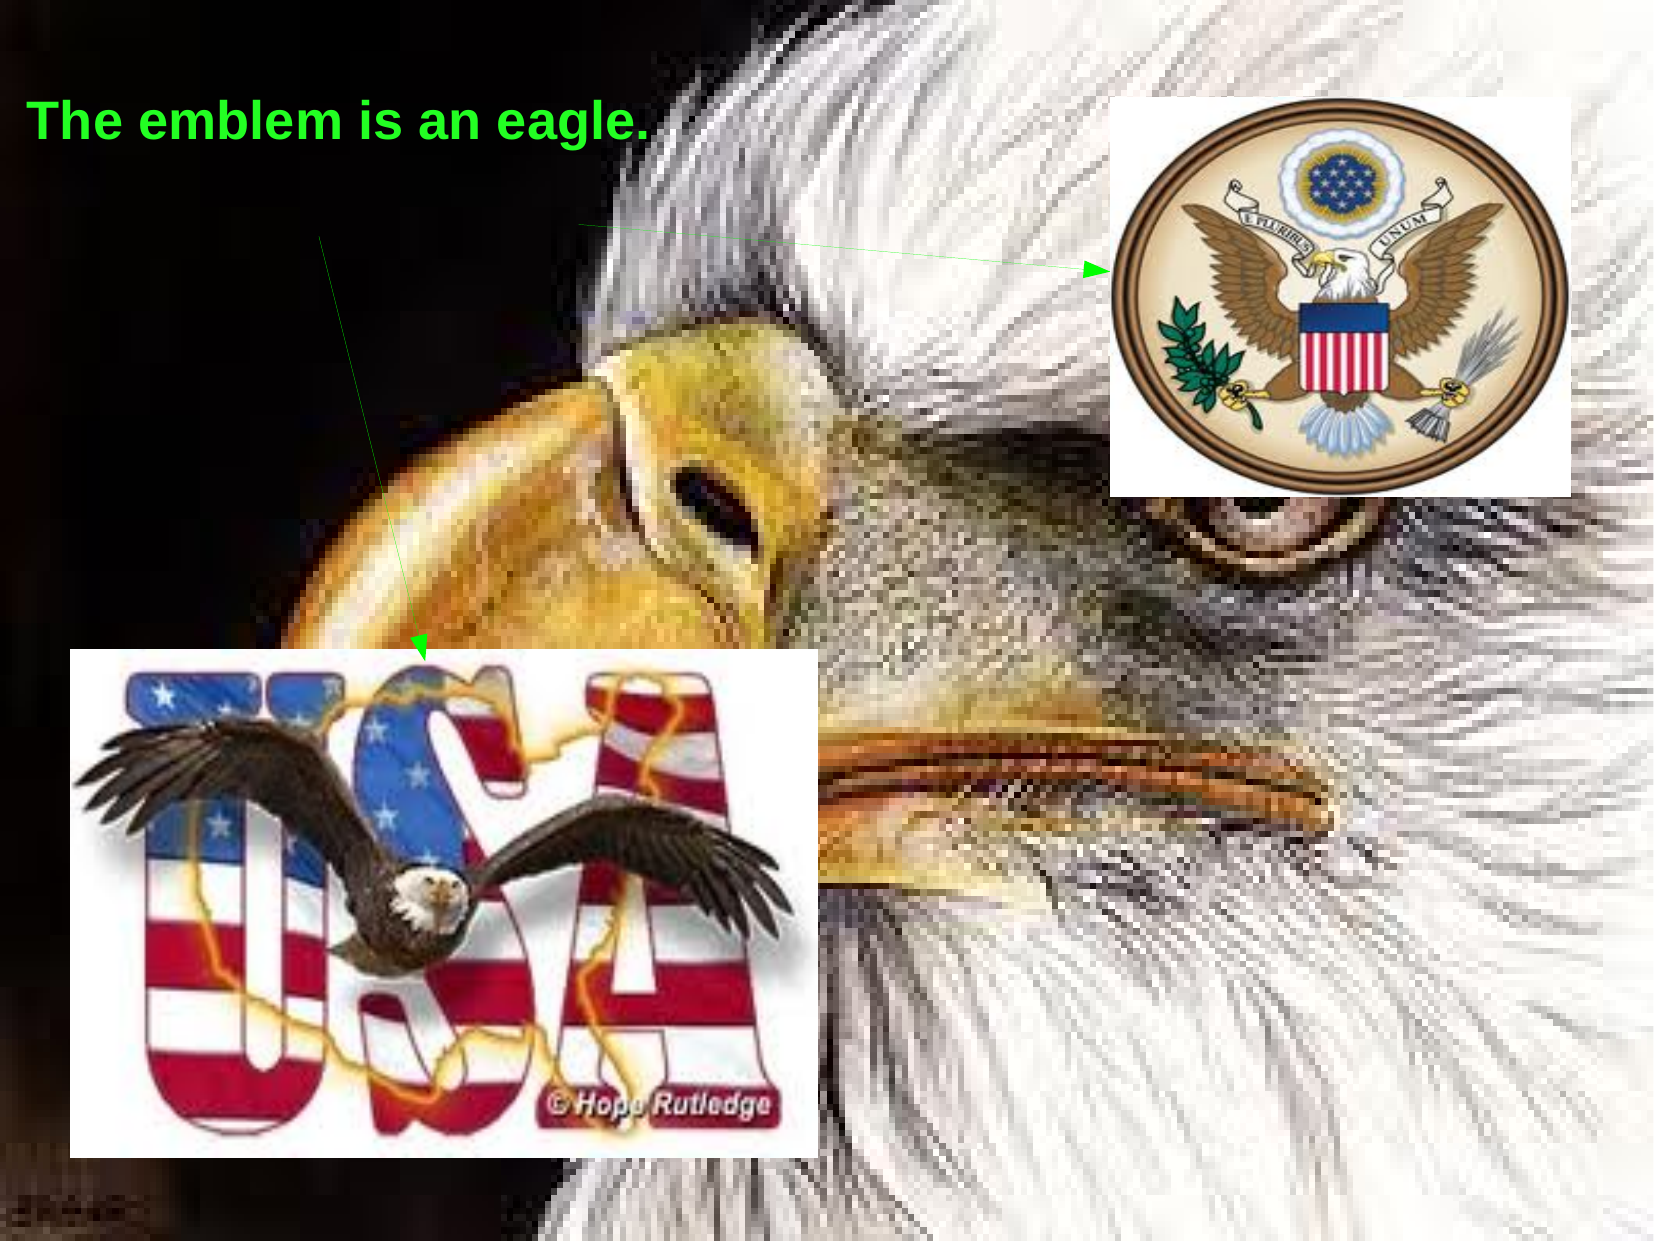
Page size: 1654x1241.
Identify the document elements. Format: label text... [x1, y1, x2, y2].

text_box The emblem is an eagle. [11, 82, 756, 160]
picture [0, 0, 1654, 1241]
